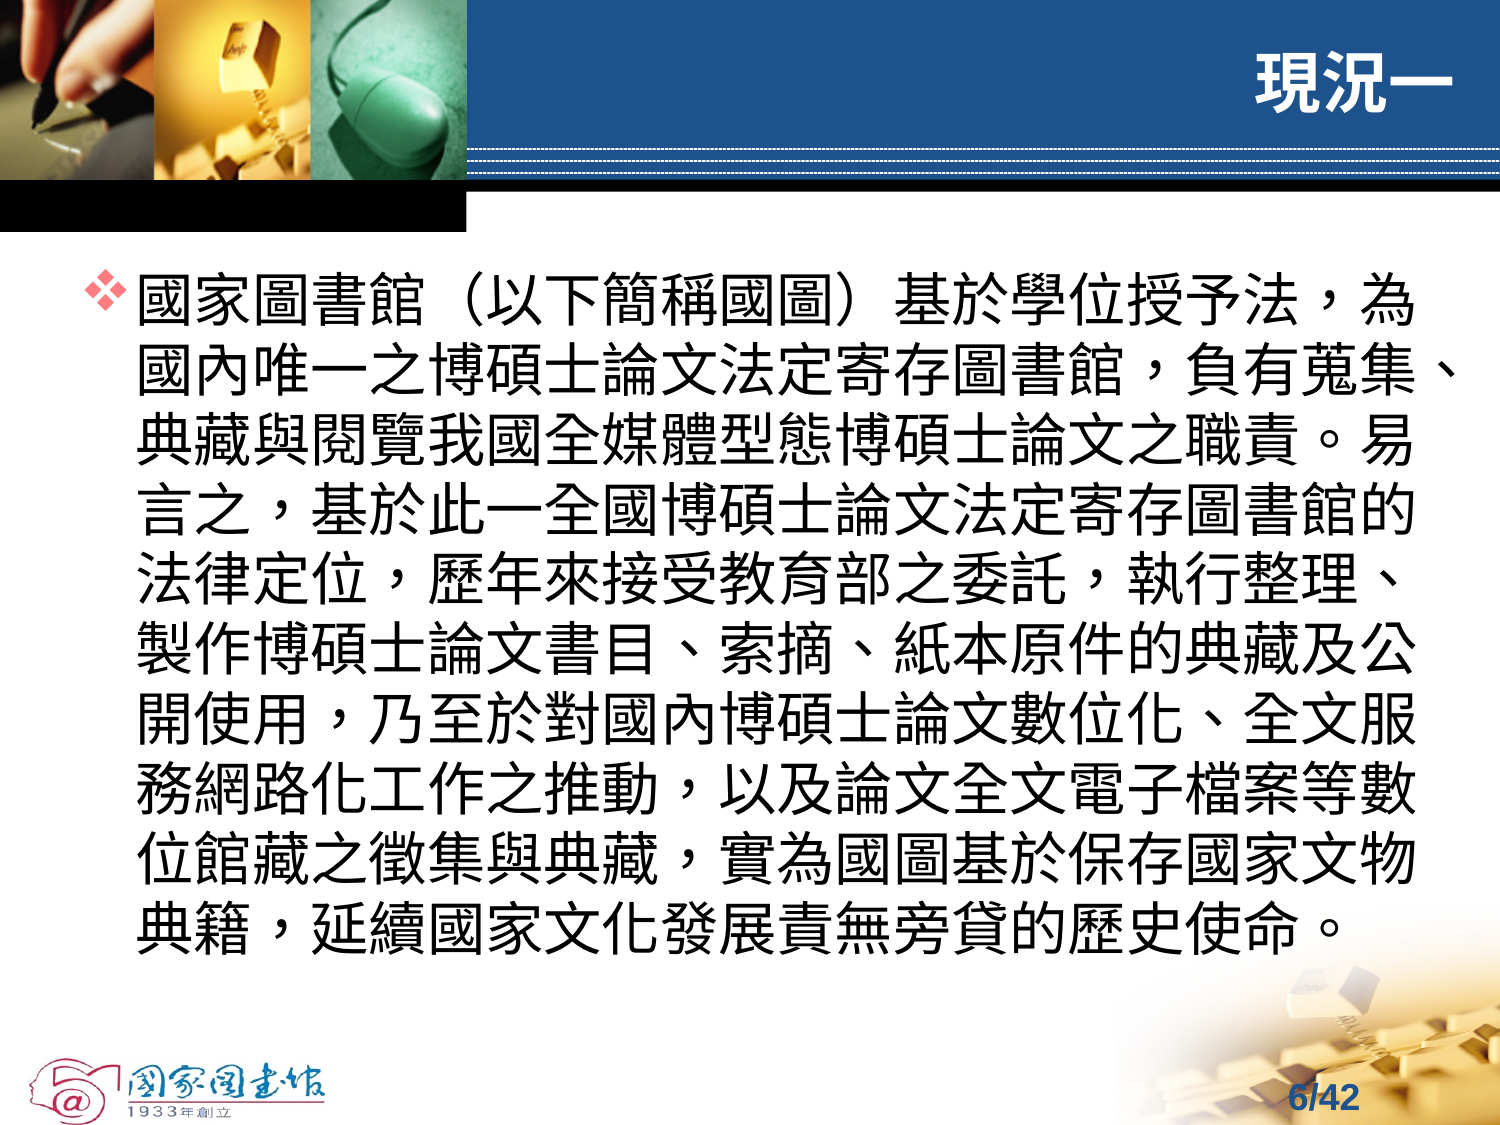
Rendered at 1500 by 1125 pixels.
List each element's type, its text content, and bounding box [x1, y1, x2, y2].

list 國家圖書館（以下簡稱國圖）基於學位授予法，為國內唯一之博碩士論文法定寄存圖書館，負有蒐集、典藏與閱覽我國全媒體型態博碩士論文之職責。易言之，基於此一全國博碩士論文法定寄存圖書館的法律定位，歷年來接受教育部之委託，執行整理、製作博碩士論文書目、索摘、紙本原件的典藏及公開使用，乃至於對國內博碩士論文數位化、全文服務網路化工作之推動，以及論文全文電子檔案等數位館藏之徵集與典藏，實為國圖基於保存國家文物典籍，延續國家文化發展責無旁貸的歷史使命。 [64, 255, 1440, 1059]
picture [29, 1058, 325, 1125]
title 現況一 [469, 24, 1470, 138]
